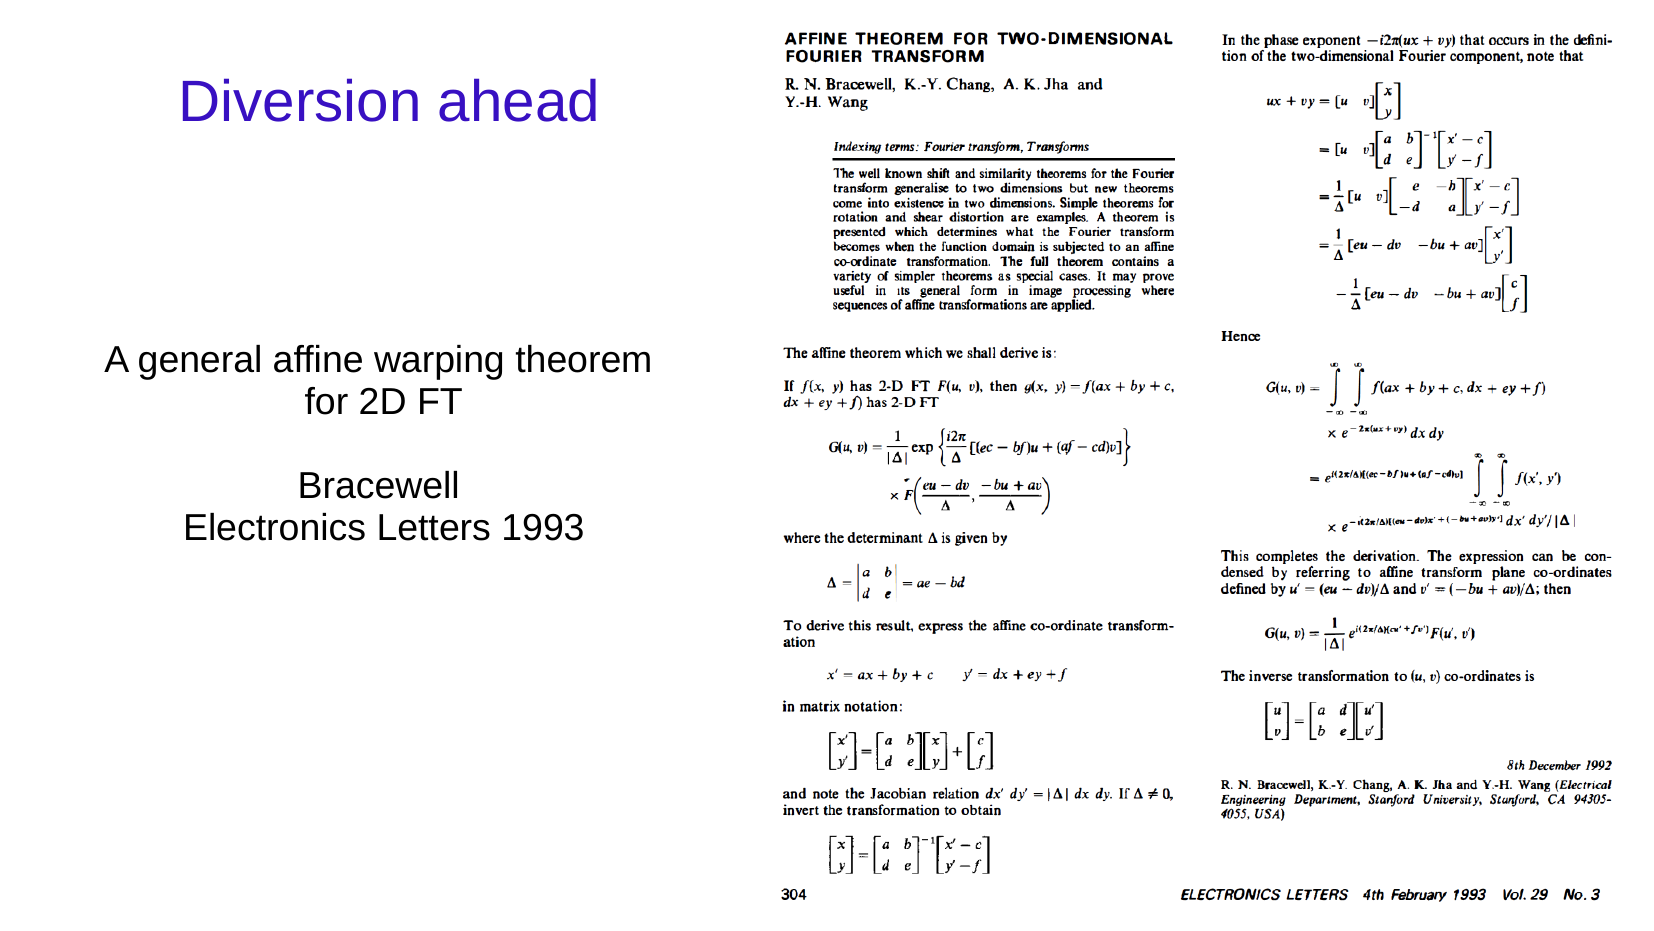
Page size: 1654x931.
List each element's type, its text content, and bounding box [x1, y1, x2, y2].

text_box A general affine warping theorem for 2D FT Bracewell Electronics Letters 1993 [59, 330, 709, 598]
title Diversion ahead [35, 23, 744, 179]
picture [744, 2, 1651, 931]
